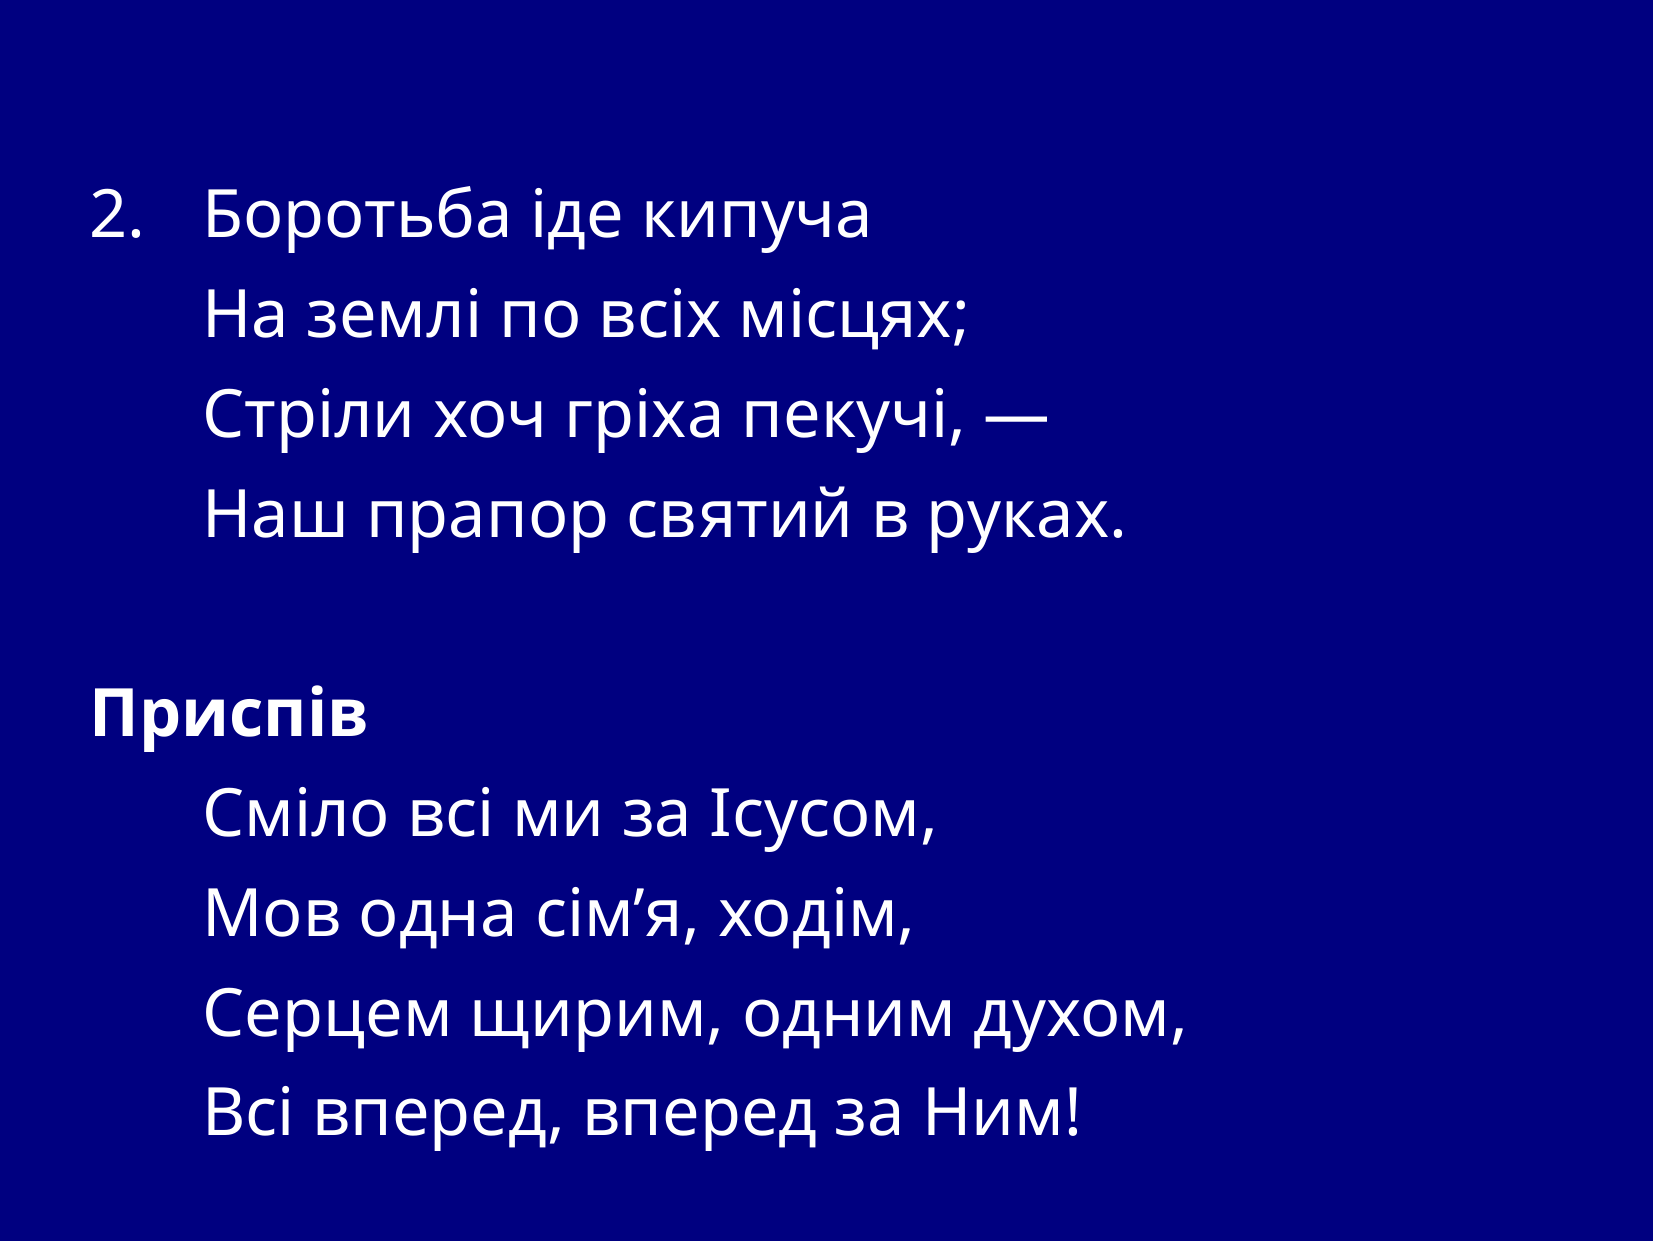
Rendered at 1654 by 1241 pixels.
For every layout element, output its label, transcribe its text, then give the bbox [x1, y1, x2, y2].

text_box 2. Боротьба іде кипуча На землі по всіх місцях; Стріли хоч гріха пекучі, ― Наш прапор святий в руках. Приспів Сміло всі ми за Ісусом, Мов одна сім’я, ходім, Серцем щирим, одним духом, Всі вперед, вперед за Ним! [75, 150, 1576, 1163]
